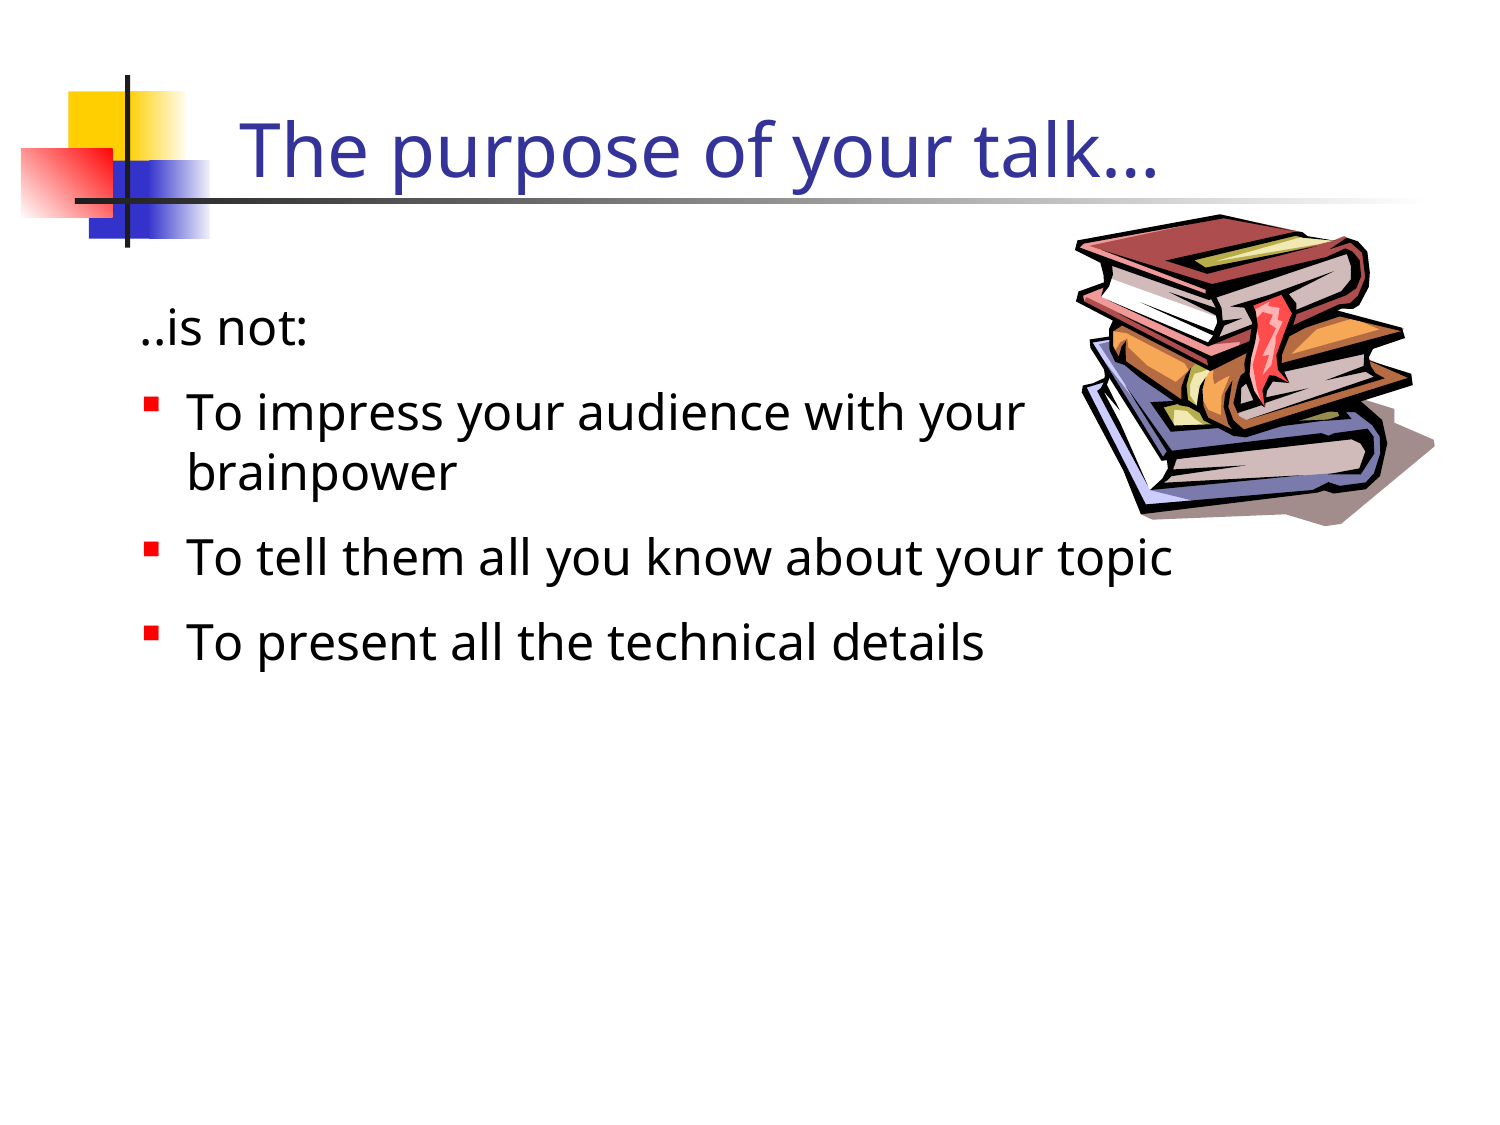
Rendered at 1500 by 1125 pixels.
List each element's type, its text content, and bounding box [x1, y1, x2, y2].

text_box ..is not: To impress your audience with your brainpower To tell them all you know about your topic To present all the technical details [124, 287, 1263, 678]
picture [1074, 212, 1438, 529]
title The purpose of your talk… [224, 12, 1500, 200]
